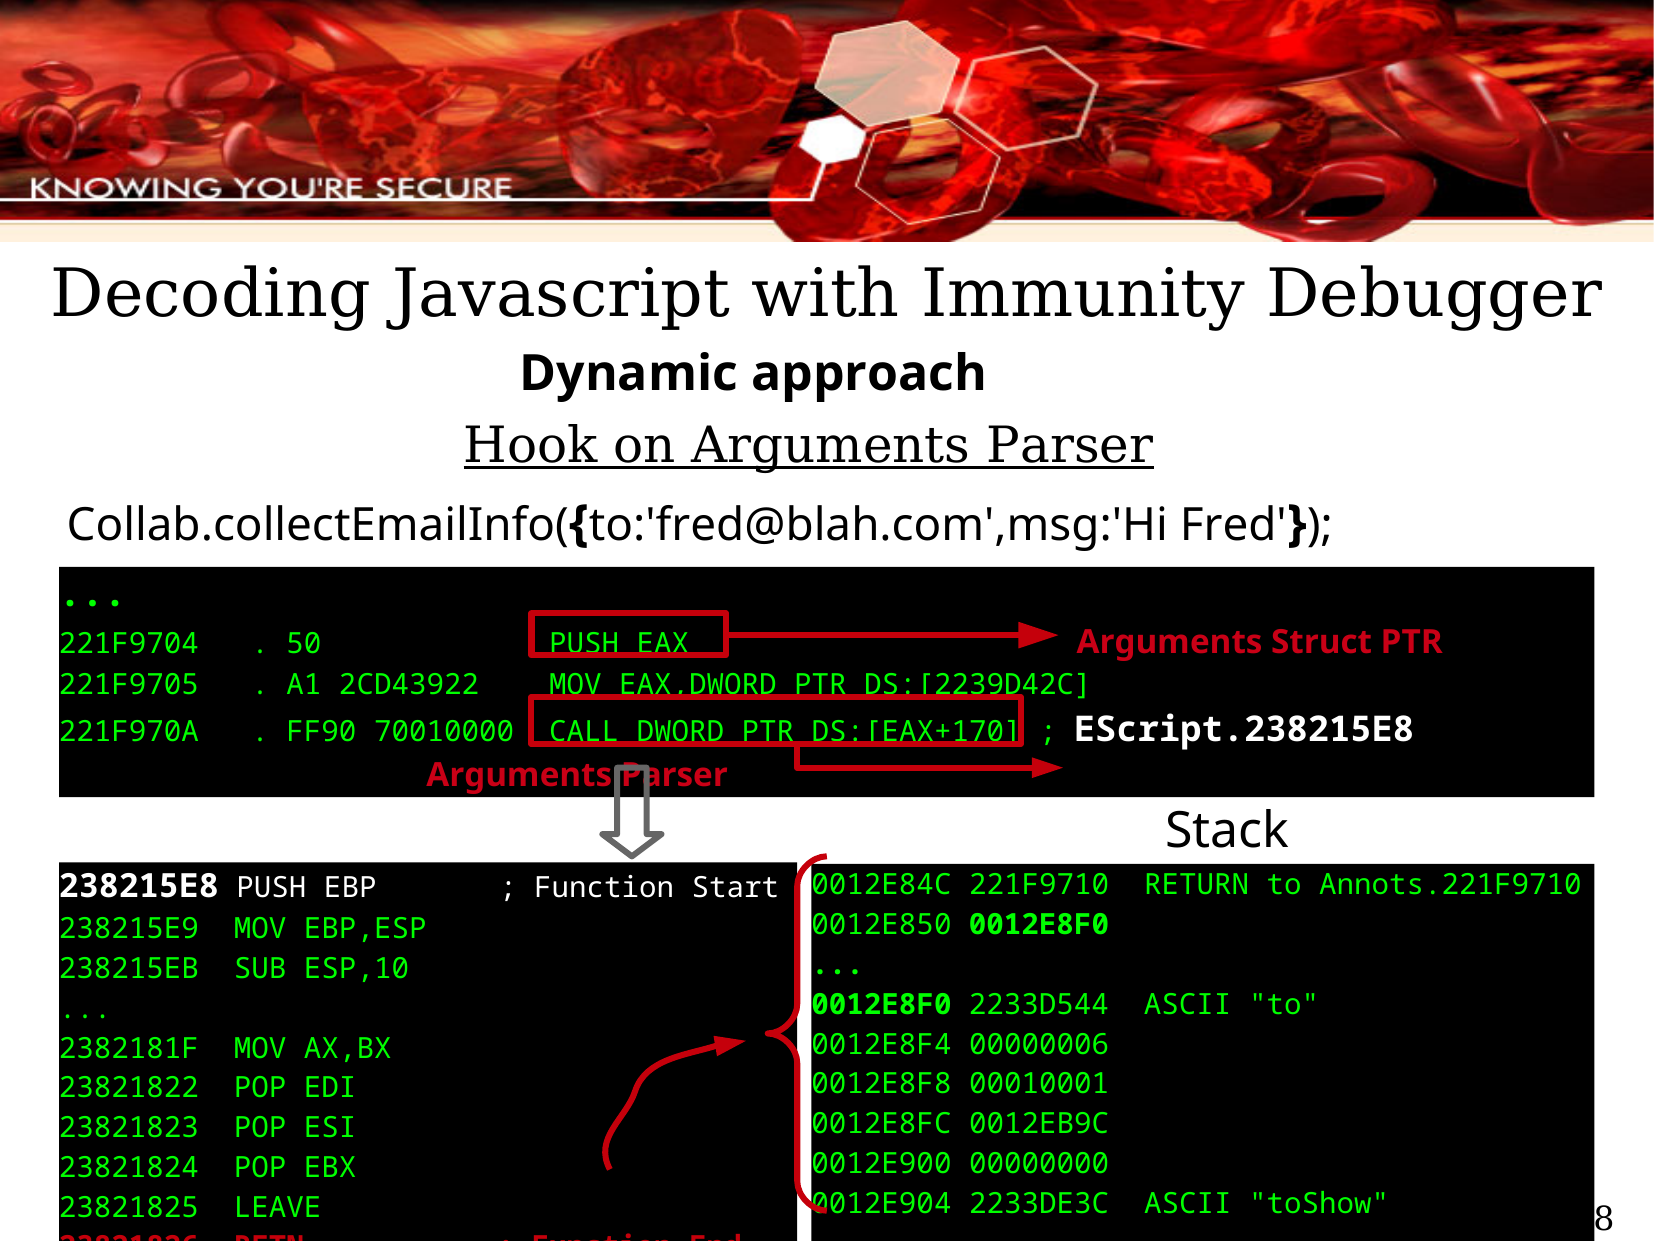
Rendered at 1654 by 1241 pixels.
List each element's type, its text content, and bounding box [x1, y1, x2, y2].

text_box 0012E84C 221F9710 RETURN to Annots.221F9710 0012E850 0012E8F0 ... 0012E8F0 2233D544 ASCII "to" 0012E8F4 00000006 0012E8F8 00010001 0012E8FC 0012EB9C 0012E900 00000000 0012E904 2233DE3C ASCII "toShow" ... [811, 863, 1595, 1208]
text_box Hook on Arguments Parser [460, 413, 1157, 478]
text_box Collab.collectEmailInfo({to:'fred@blah.com',msg:'Hi Fred'}); [63, 484, 1611, 569]
text_box Dynamic approach [519, 336, 1068, 415]
title Decoding Javascript with Immunity Debugger [0, 189, 1654, 397]
picture [0, 0, 1654, 189]
text_box Stack [1162, 791, 1306, 863]
text_box ... 221F9704 . 50 PUSH EAX Arguments Struct PTR 221F9705 . A1 2CD43922 MOV EAX,DWORD PTR DS:[2239D42C] 221F970A . FF90 70010000 CALL DWORD PTR DS:[EAX+170] ; EScript.238215E8 Arguments Parser [59, 566, 1595, 798]
text_box 238215E8 PUSH EBP ; Function Start 238215E9 MOV EBP,ESP 238215EB SUB ESP,10 ... 2382181F MOV AX,BX 23821822 POP EDI 23821823 POP ESI 23821824 POP EBX 23821825 LEAVE 23821826 RETN ; Function End [59, 862, 798, 1210]
